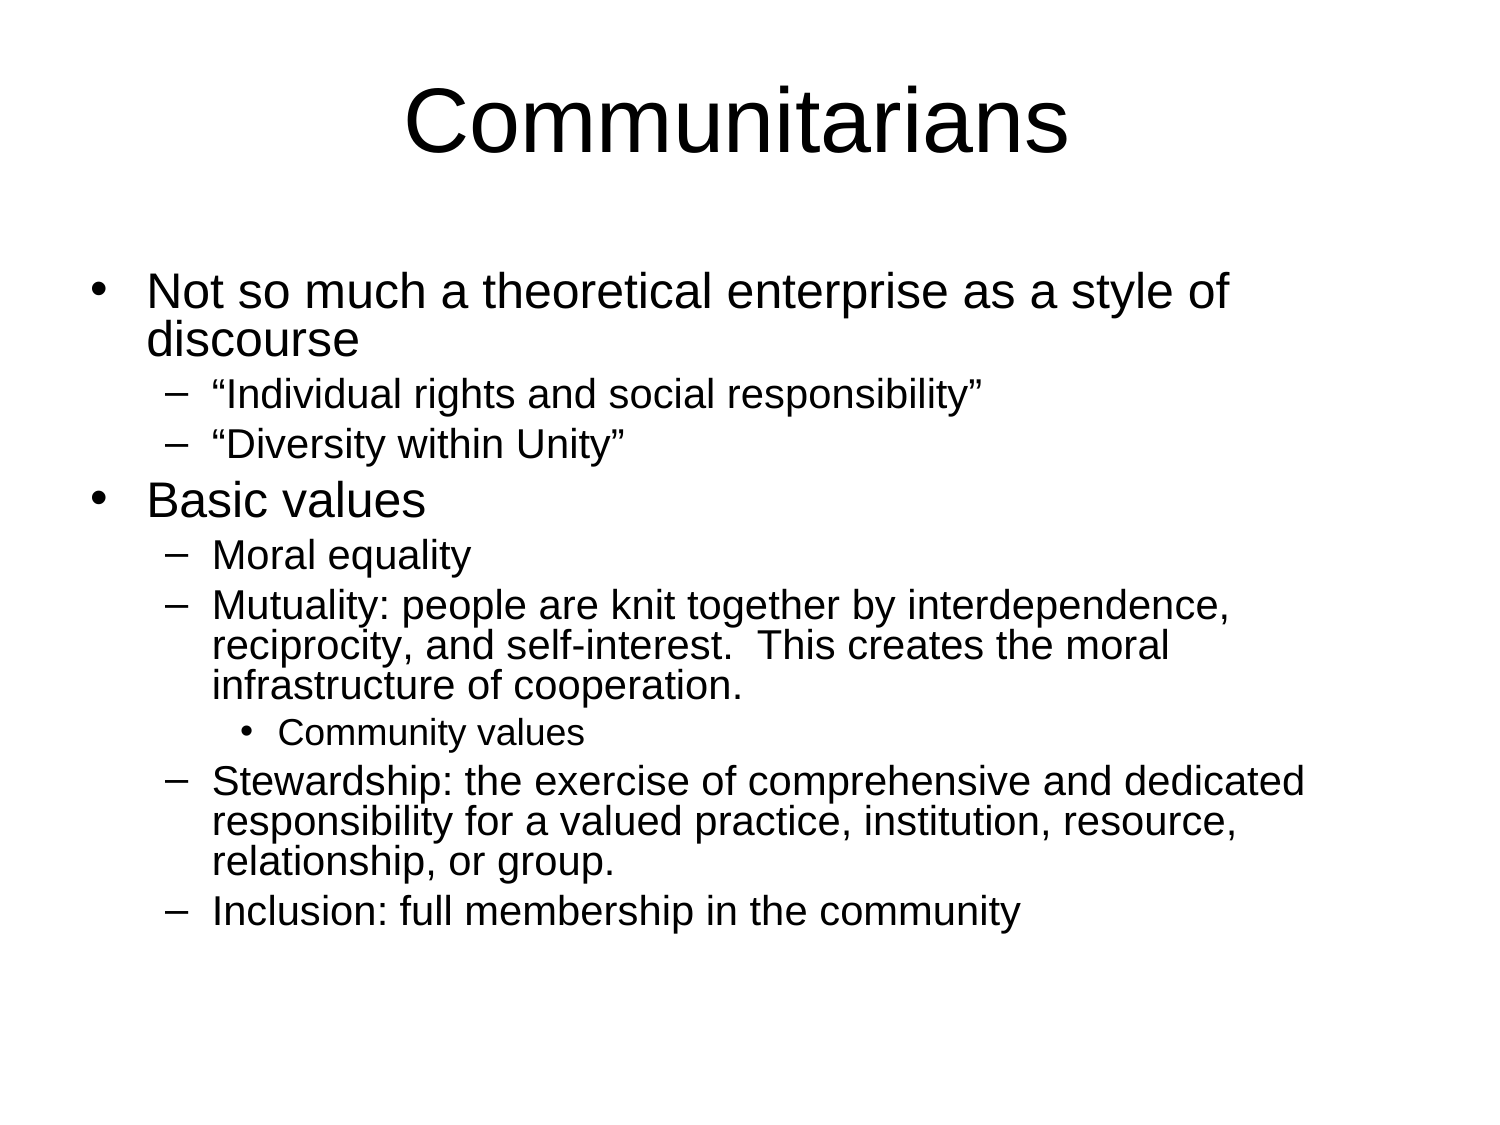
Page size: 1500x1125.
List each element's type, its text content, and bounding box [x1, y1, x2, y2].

list Not so much a theoretical enterprise as a style of discourse “Individual rights and social responsibility” “Diversity within Unity” Basic values Moral equality Mutuality: people are knit together by interdependence, reciprocity, and self-interest. This creates the moral infrastructure of cooperation. Community values Stewardship: the exercise of comprehensive and dedicated responsibility for a valued practice, institution, resource, relationship, or group. Inclusion: full membership in the community [75, 262, 1426, 1006]
title Communitarians [75, 45, 1426, 188]
